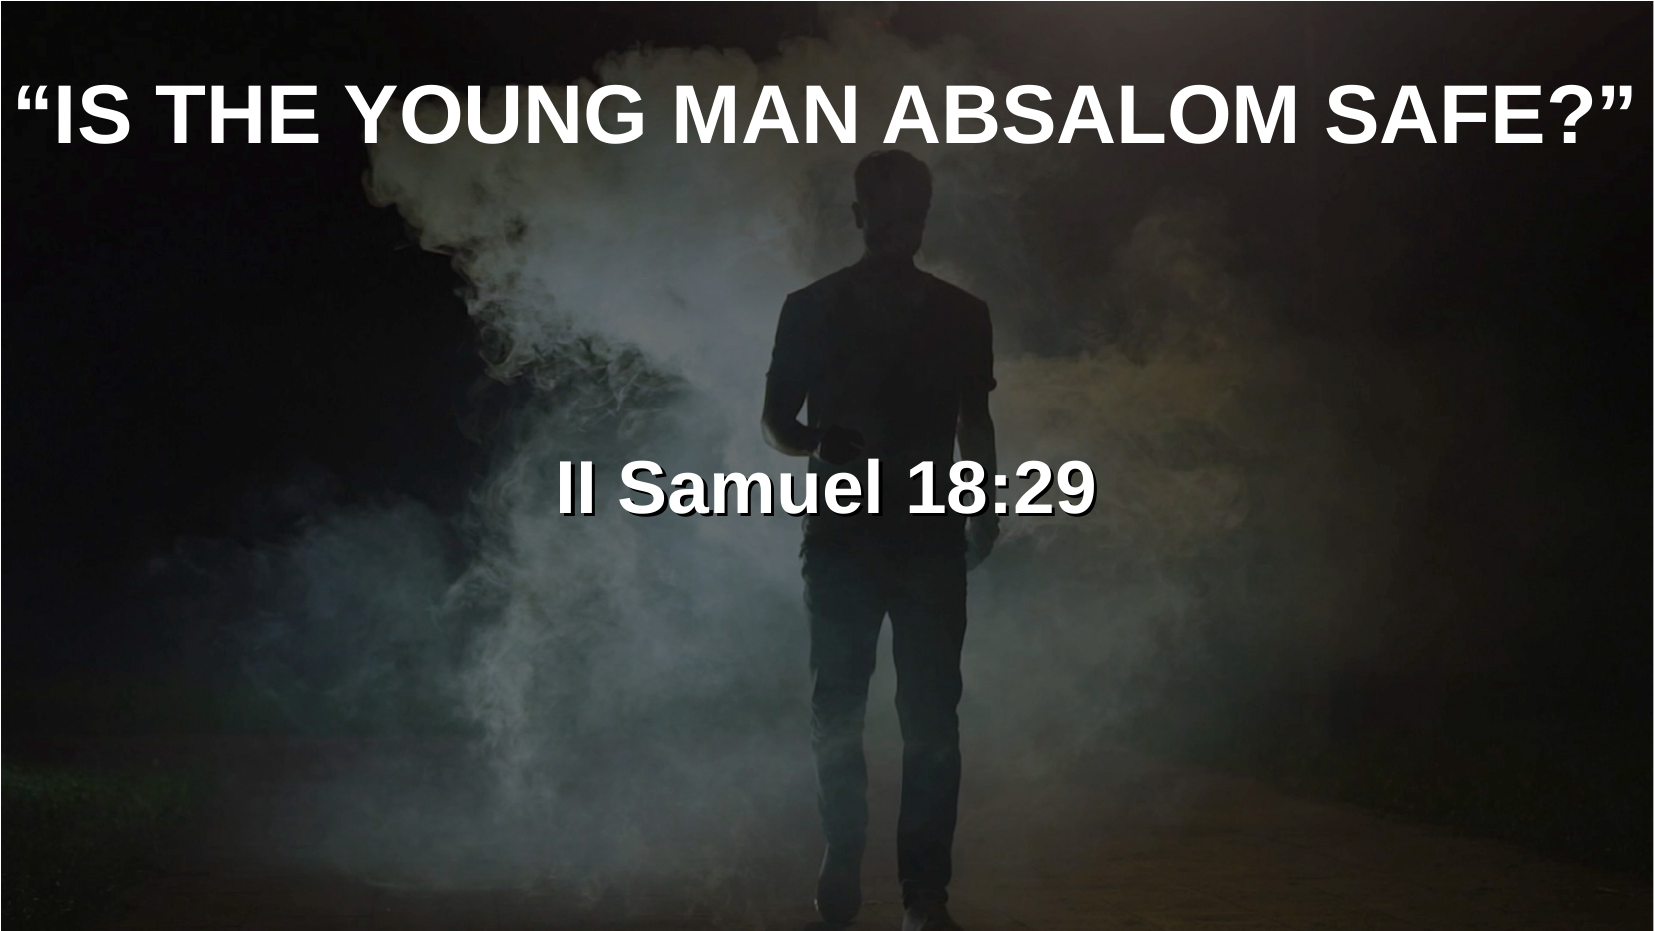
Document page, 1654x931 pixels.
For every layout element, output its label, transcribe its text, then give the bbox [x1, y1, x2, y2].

title “IS THE YOUNG MAN ABSALOM SAFE?” [1, 12, 1651, 218]
subtitle II Samuel 18:29 [82, 217, 1571, 758]
picture [1, 1, 1654, 931]
